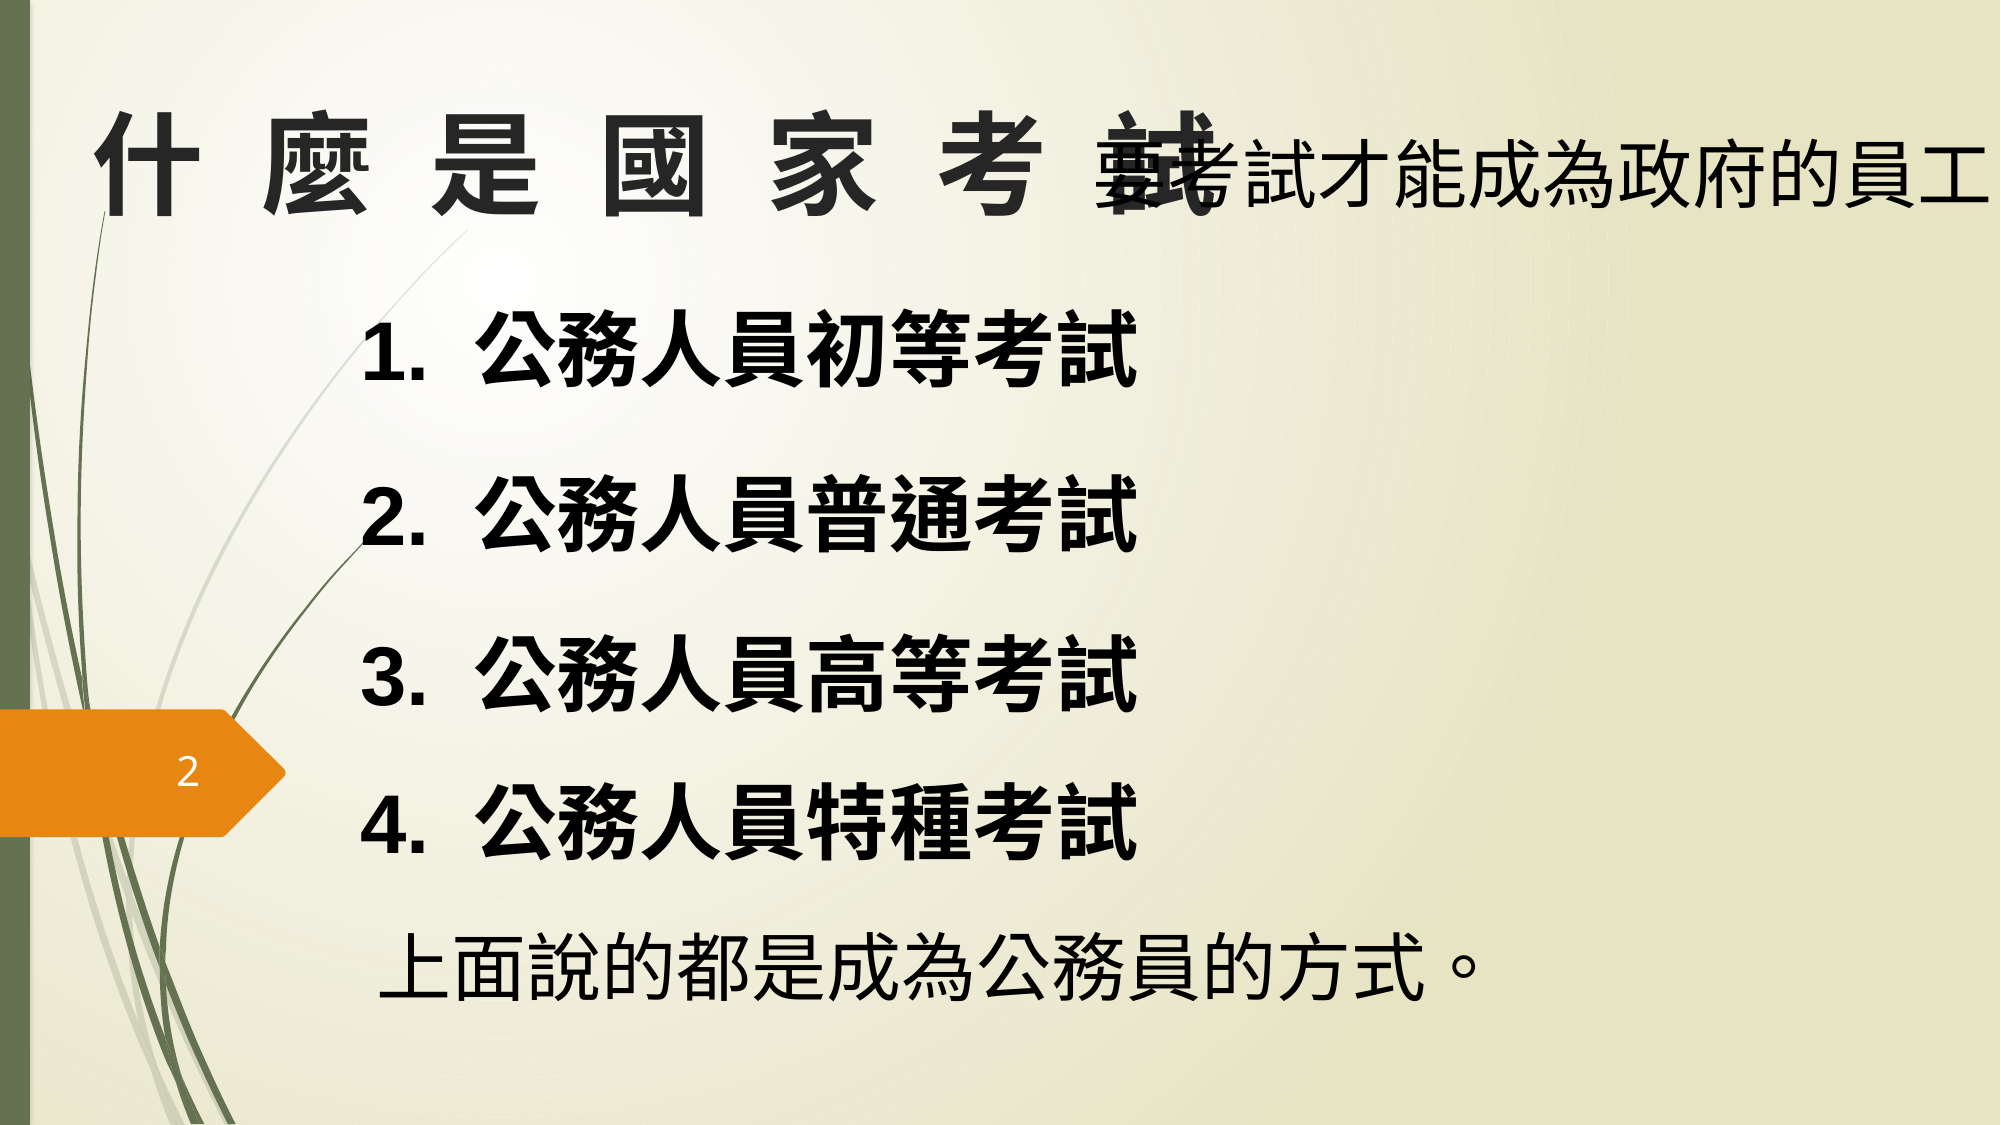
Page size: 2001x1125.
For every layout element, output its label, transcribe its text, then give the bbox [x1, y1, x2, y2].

text_box 4. 公務人員特種考試 [230, 737, 1269, 880]
text_box 1. 公務人員初等考試 [201, 264, 1298, 407]
picture [118, 860, 344, 1086]
text_box 3. 公務人員高等考試 [259, 588, 1240, 731]
title 什 麼 是 國 家 考 試 [76, 46, 1881, 237]
text_box 上面說的都是成為公務員的方式。 [362, 913, 1674, 1018]
text_box 要考試才能成為政府的員工 [1077, 120, 2000, 226]
text_box 2. 公務人員普通考試 [277, 429, 1223, 572]
